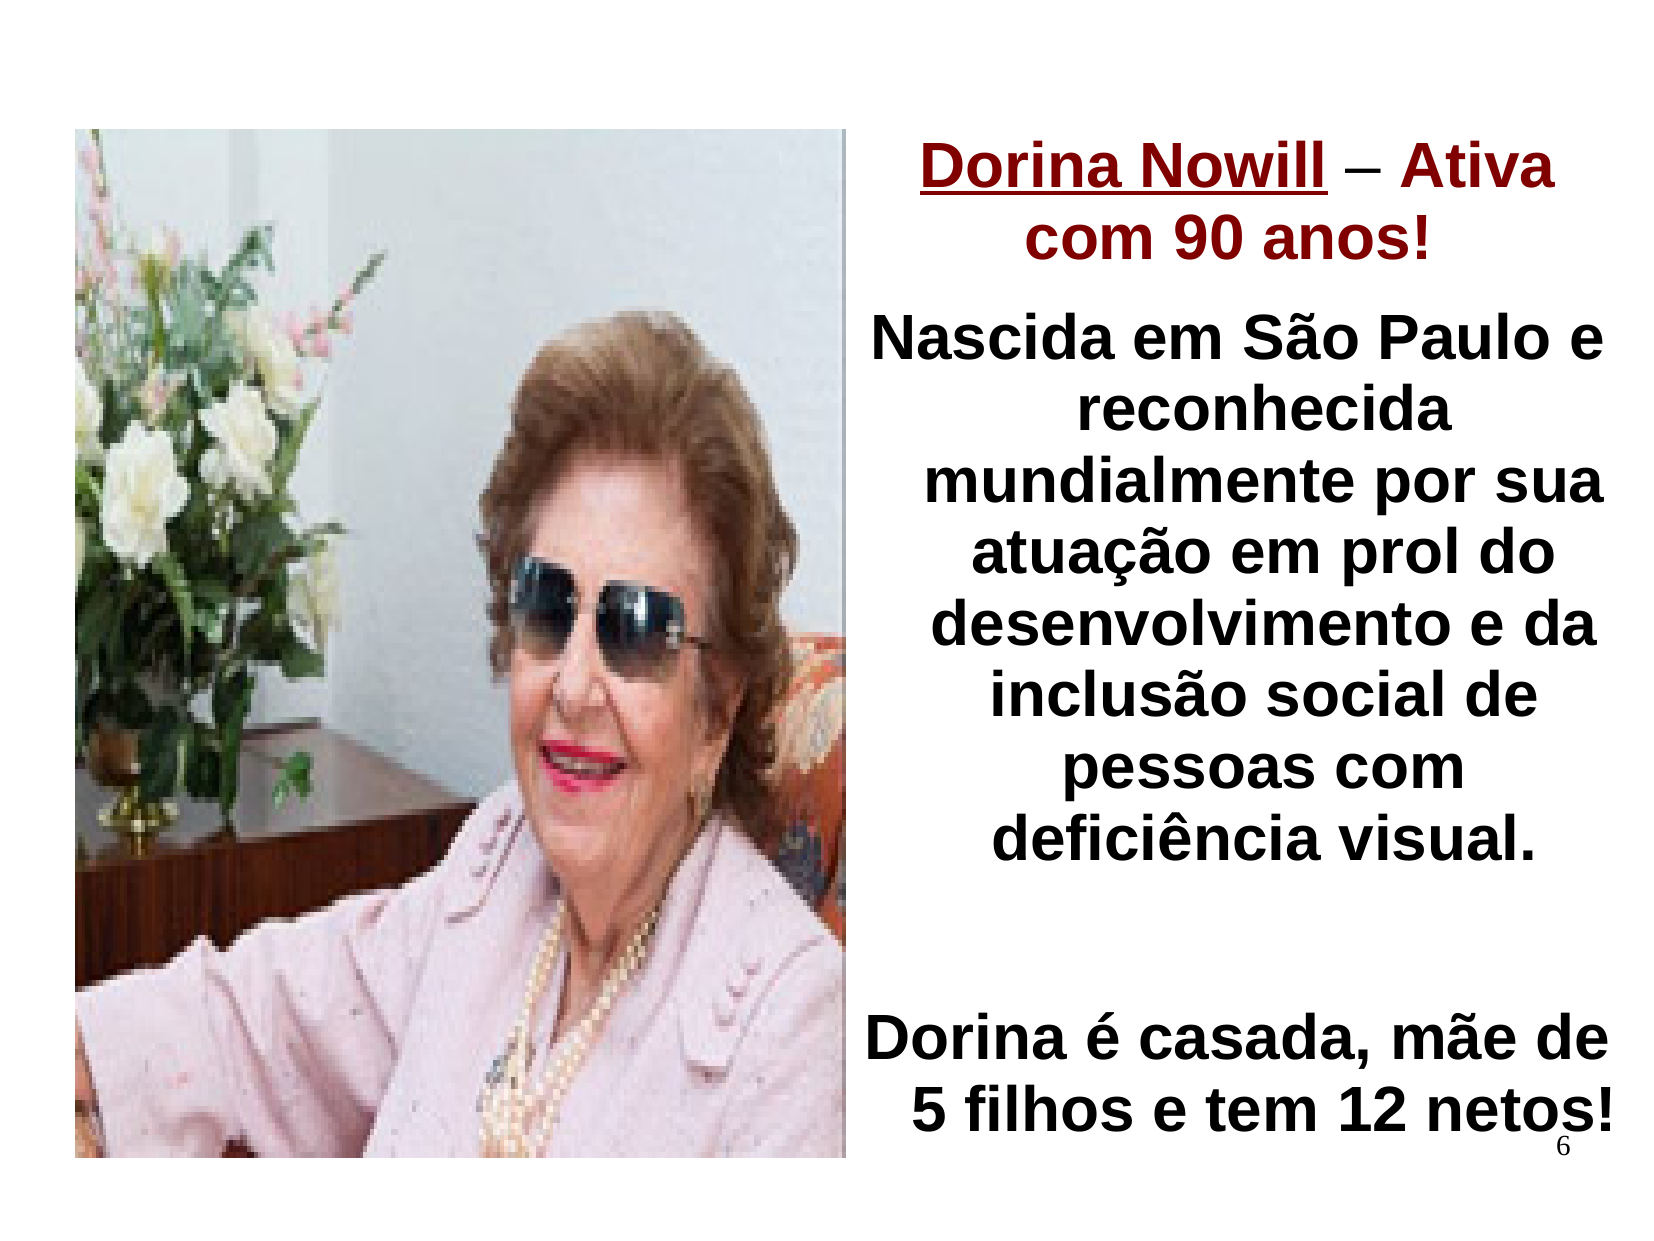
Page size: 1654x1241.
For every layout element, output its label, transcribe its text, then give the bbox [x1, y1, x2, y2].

list Dorina Nowill – Ativa com 90 anos! Nascida em São Paulo e reconhecida mundialmente por sua atuação em prol do desenvolvimento e da inclusão social de pessoas com deficiência visual. Dorina é casada, mãe de 5 filhos e tem 12 netos! [846, 129, 1630, 1158]
picture [75, 129, 846, 1158]
